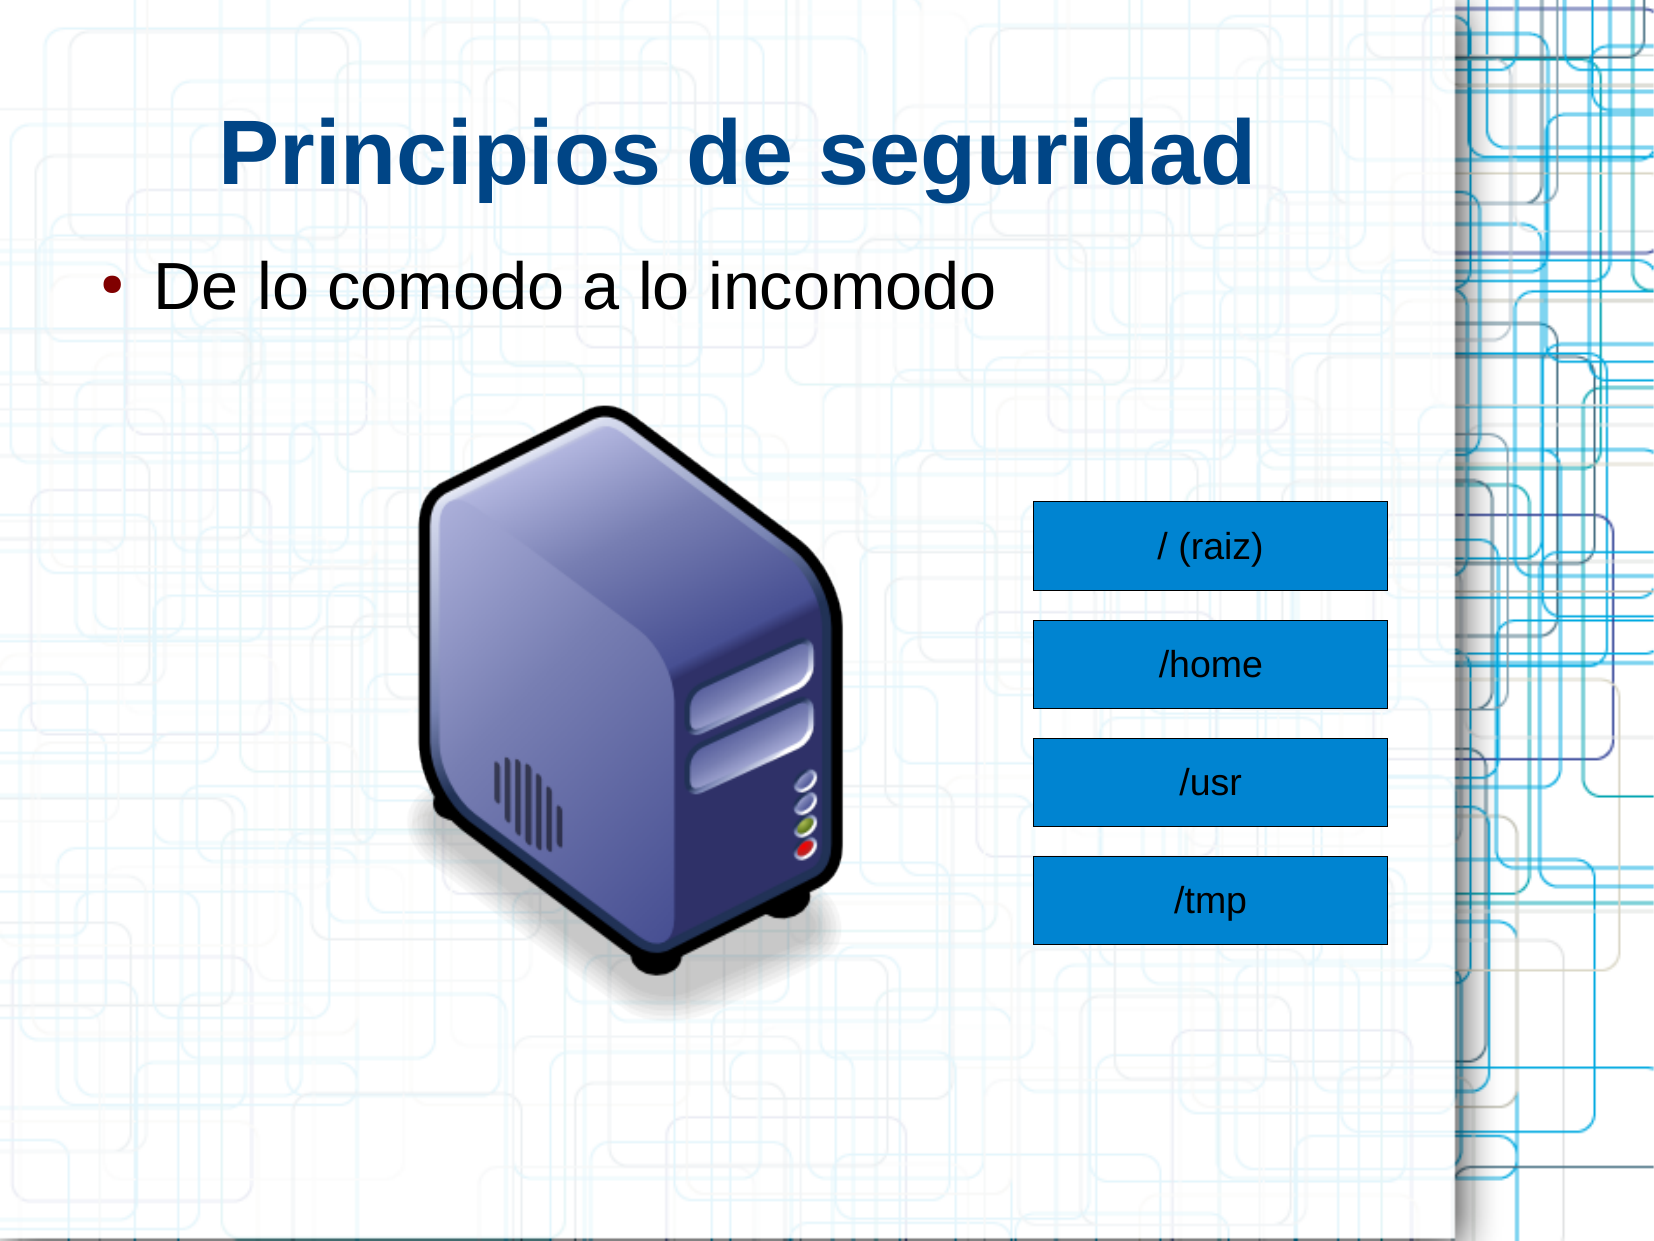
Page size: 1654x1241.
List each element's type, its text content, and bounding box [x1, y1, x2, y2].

text_box /home [1033, 620, 1388, 709]
text_box /tmp [1033, 856, 1388, 945]
list De lo comodo a lo incomodo [82, 249, 1418, 1054]
text_box /usr [1033, 738, 1388, 827]
text_box / (raiz) [1033, 501, 1388, 591]
picture [0, 0, 1654, 1241]
title Principios de seguridad [59, 56, 1418, 250]
